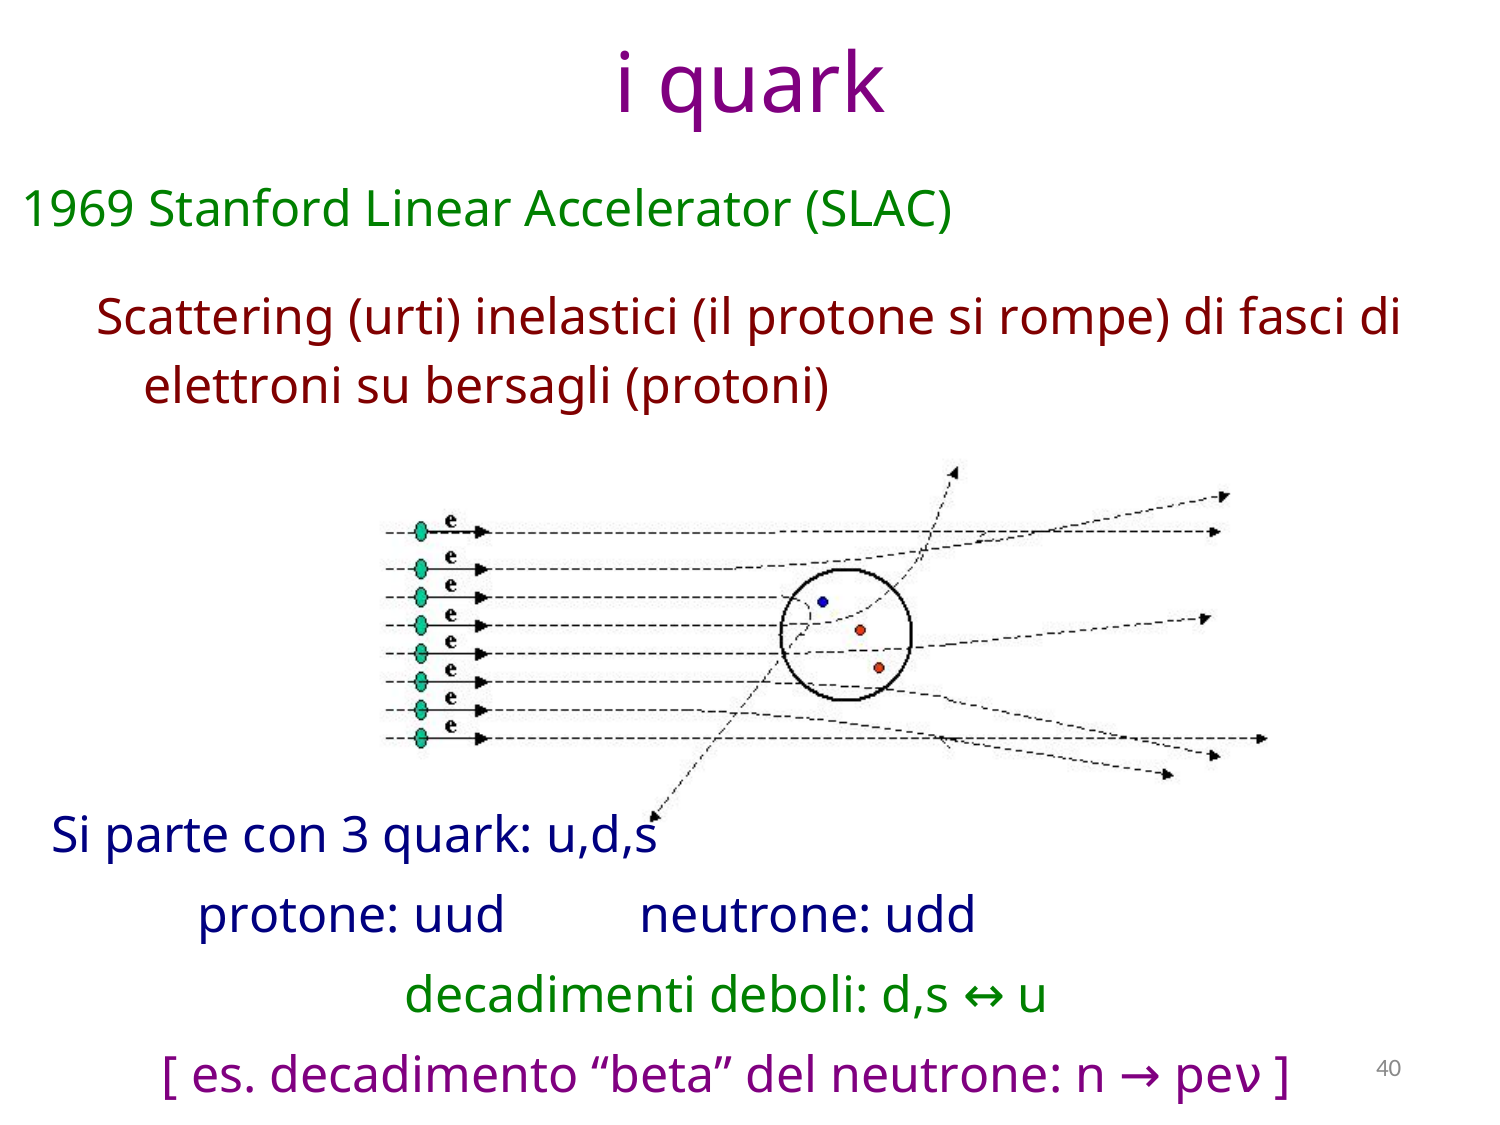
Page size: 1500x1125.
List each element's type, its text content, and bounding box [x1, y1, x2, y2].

text_box <numero> [1183, 1068, 1197, 1089]
text_box <numero> [1074, 1042, 1417, 1095]
text_box Si parte con 3 quark: u,d,s protone: uud neutrone: udd decadimenti deboli: d,s ↔ u [ es. decadimento “beta” del neutrone: n → peν ] [36, 785, 1418, 1034]
picture [369, 426, 1324, 785]
text_box i quark [112, 0, 1388, 153]
text_box 1969 Stanford Linear Accelerator (SLAC) Scattering (urti) inelastici (il protone si rompe) di fasci di elettroni su bersagli (protoni) [6, 159, 1500, 444]
